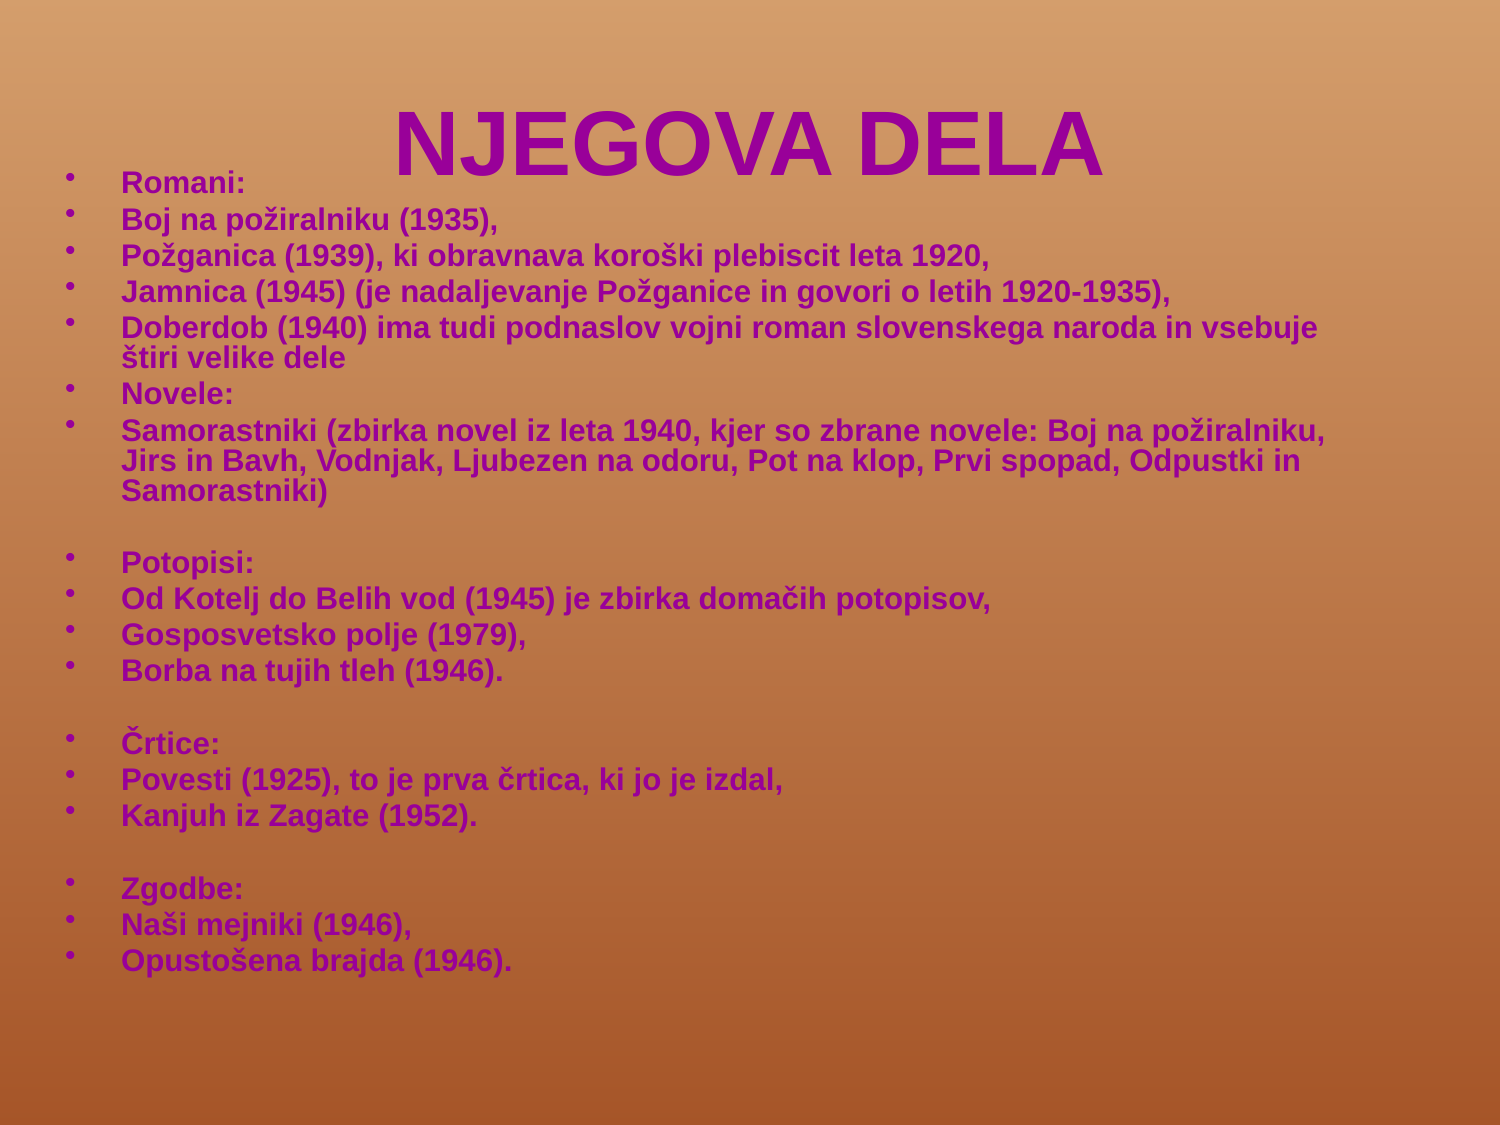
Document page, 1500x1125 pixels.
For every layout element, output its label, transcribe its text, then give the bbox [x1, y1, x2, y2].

title NJEGOVA DELA [75, 45, 1425, 233]
list Romani: Boj na požiralniku (1935), Požganica (1939), ki obravnava koroški plebiscit leta 1920, Jamnica (1945) (je nadaljevanje Požganice in govori o letih 1920-1935), Doberdob (1940) ima tudi podnaslov vojni roman slovenskega naroda in vsebuje štiri velike dele Novele: Samorastniki (zbirka novel iz leta 1940, kjer so zbrane novele: Boj na požiralniku, Jirs in Bavh, Vodnjak, Ljubezen na odoru, Pot na klop, Prvi spopad, Odpustki in Samorastniki) Potopisi: Od Kotelj do Belih vod (1945) je zbirka domačih potopisov, Gosposvetsko polje (1979), Borba na tujih tleh (1946). Črtice: Povesti (1925), to je prva črtica, ki jo je izdal, Kanjuh iz Zagate (1952). Zgodbe: Naši mejniki (1946), Opustošena brajda (1946). [50, 162, 1400, 1030]
